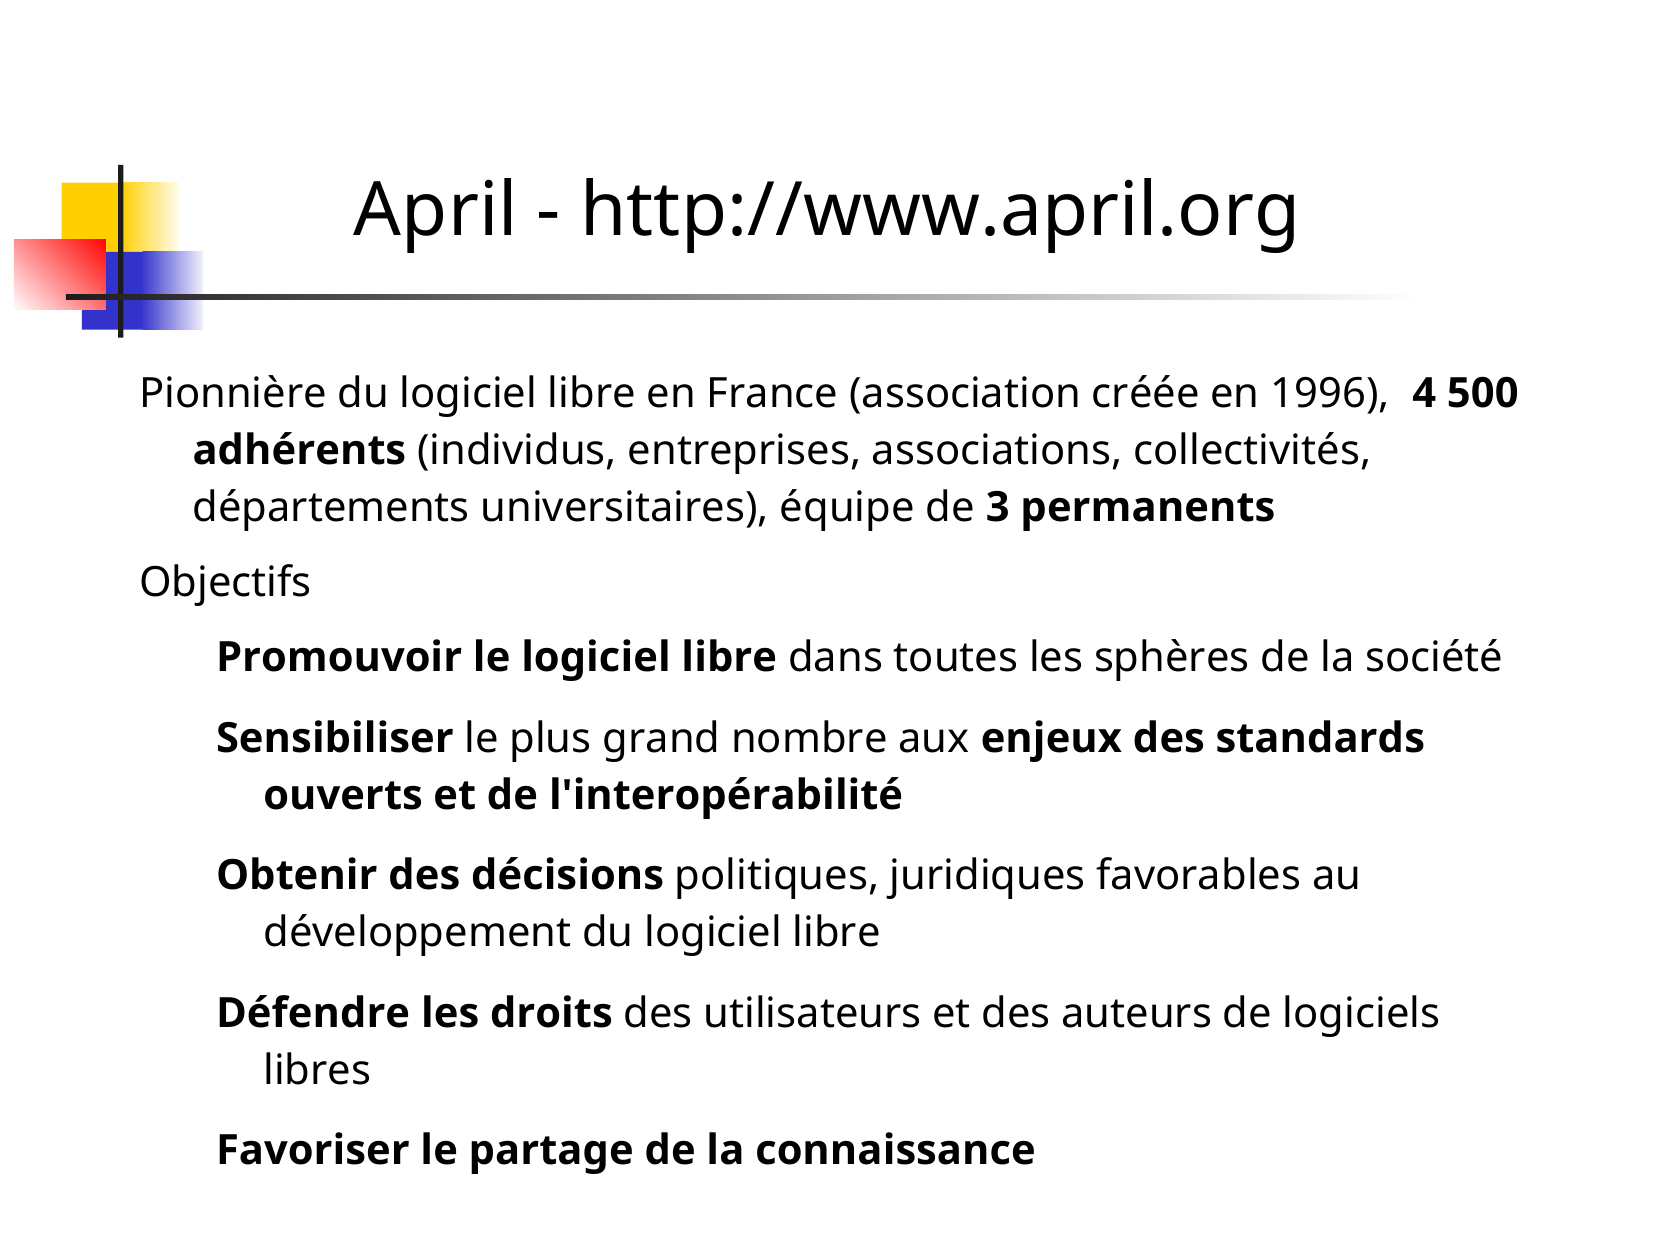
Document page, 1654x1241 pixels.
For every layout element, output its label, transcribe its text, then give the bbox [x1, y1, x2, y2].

title April - http://www.april.org [121, 102, 1534, 311]
list Pionnière du logiciel libre en France (association créée en 1996), 4 500 adhérents (individus, entreprises, associations, collectivités, départements universitaires), équipe de 3 permanents Objectifs Promouvoir le logiciel libre dans toutes les sphères de la société Sensibiliser le plus grand nombre aux enjeux des standards ouverts et de l'interopérabilité Obtenir des décisions politiques, juridiques favorables au développement du logiciel libre Défendre les droits des utilisateurs et des auteurs de logiciels libres Favoriser le partage de la connaissance [121, 362, 1534, 1204]
